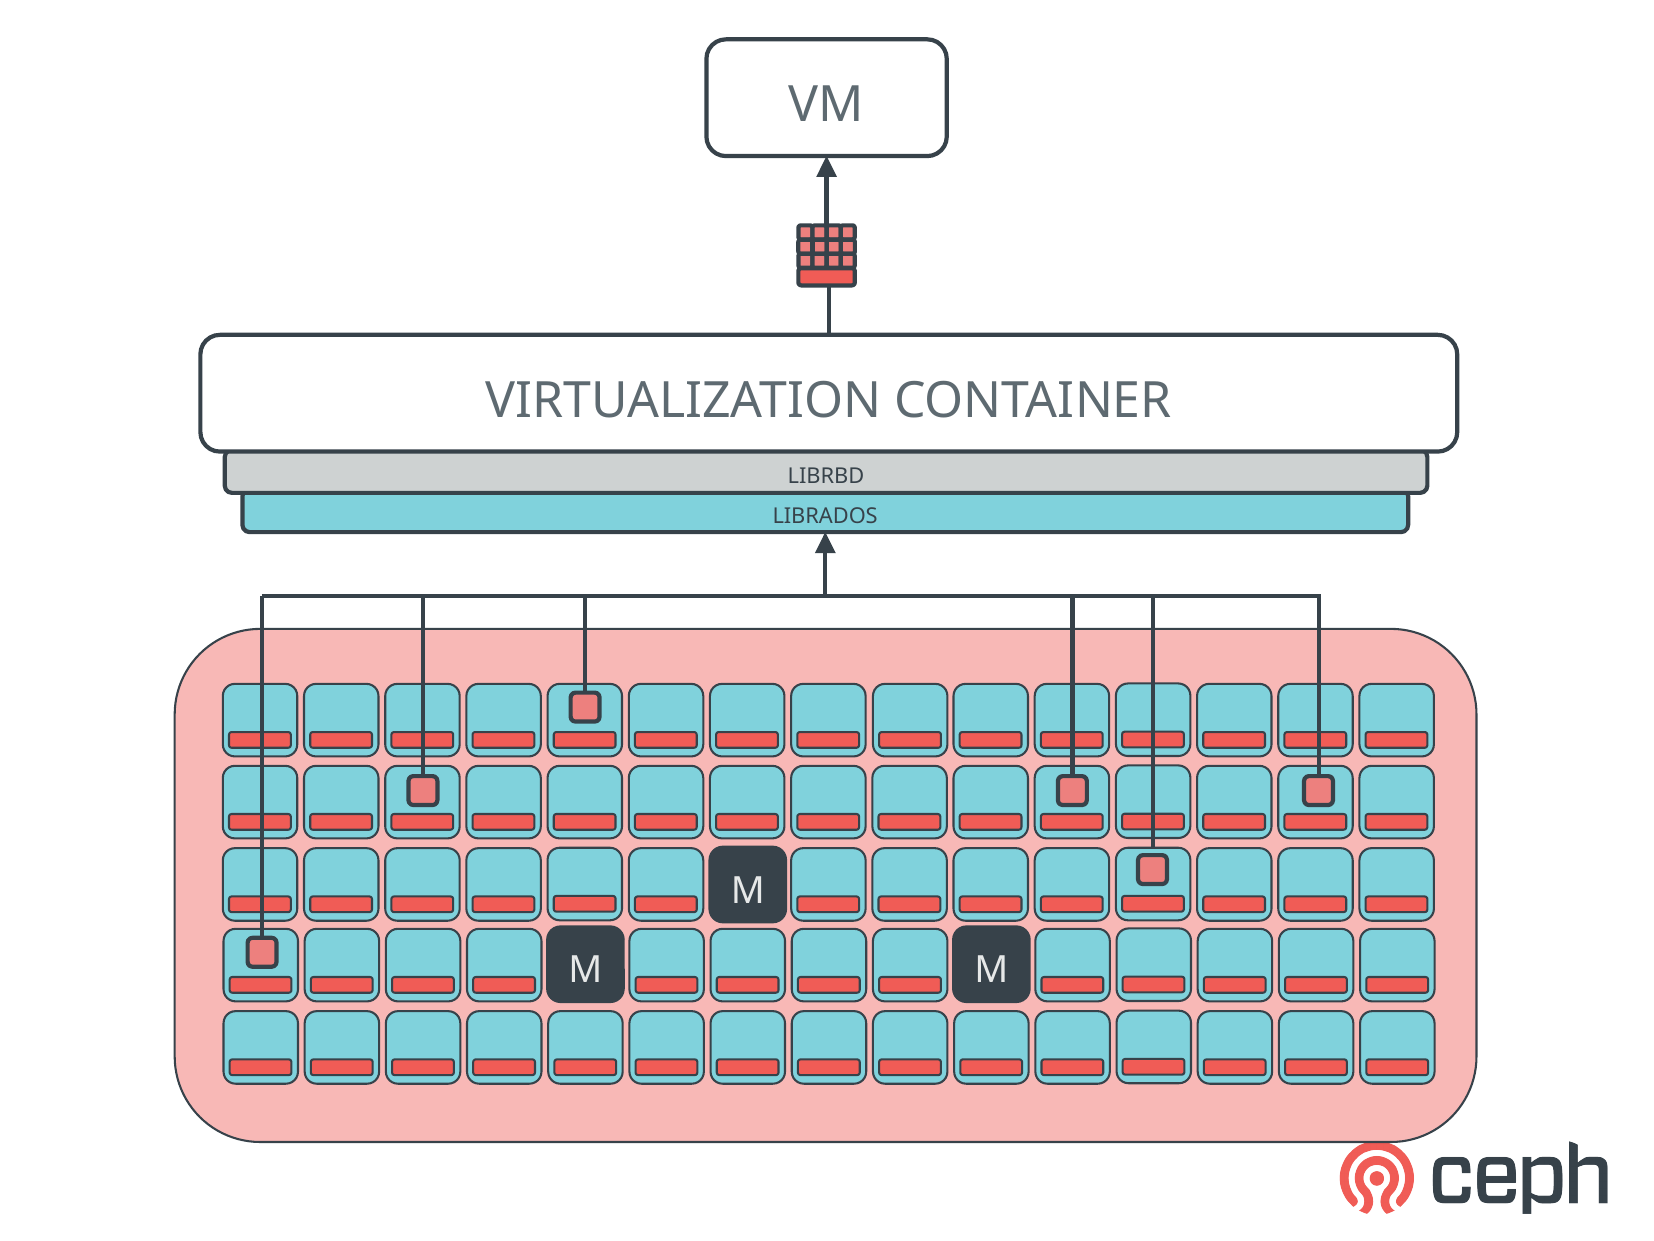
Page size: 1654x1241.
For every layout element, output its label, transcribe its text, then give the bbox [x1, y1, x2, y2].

text_box [798, 225, 855, 286]
text_box VM [706, 39, 947, 157]
text_box [174, 628, 1477, 1143]
text_box LIBRADOS [242, 493, 1409, 533]
text_box M [548, 927, 623, 1001]
text_box M [954, 927, 1029, 1001]
text_box M [710, 847, 786, 922]
text_box LIBRBD [224, 452, 1428, 493]
picture [1293, 1095, 1654, 1241]
text_box VIRTUALIZATION CONTAINER [200, 334, 1458, 452]
